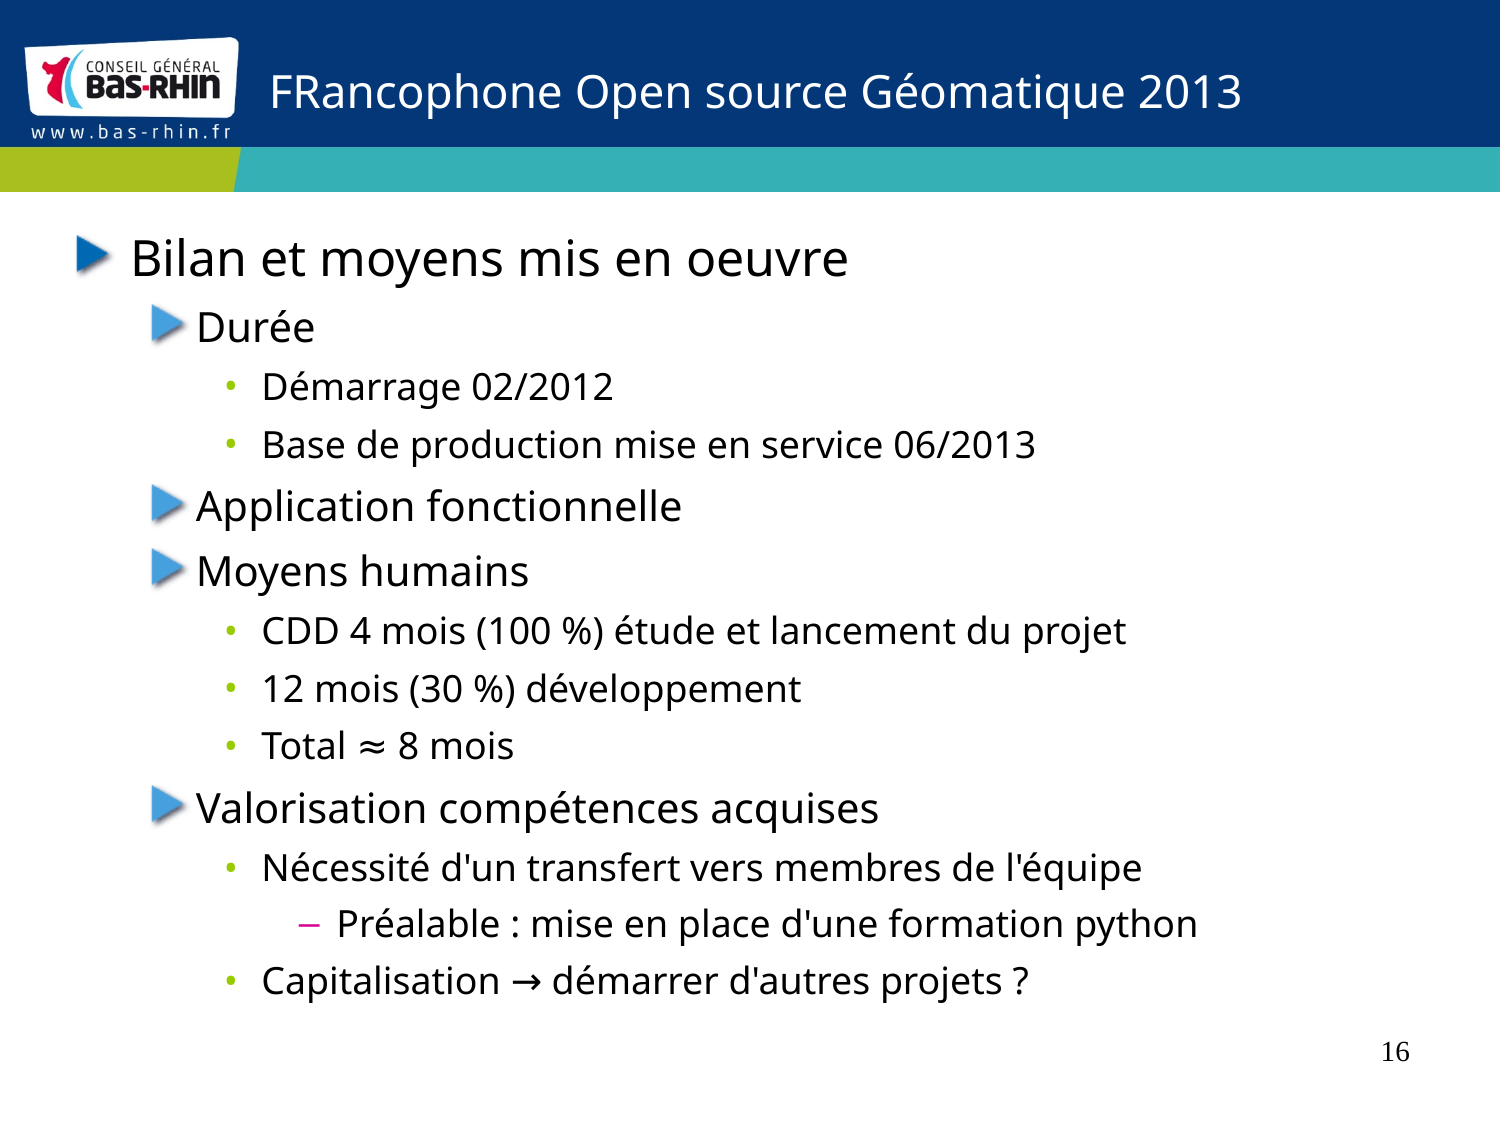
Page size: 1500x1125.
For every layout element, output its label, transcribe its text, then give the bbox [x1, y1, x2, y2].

list Bilan et moyens mis en oeuvre Durée Démarrage 02/2012 Base de production mise en service 06/2013 Application fonctionnelle Moyens humains CDD 4 mois (100 %) étude et lancement du projet 12 mois (30 %) développement Total ≈ 8 mois Valorisation compétences acquises Nécessité d'un transfert vers membres de l'équipe Préalable : mise en place d'une formation python Capitalisation → démarrer d'autres projets ? [59, 218, 1410, 1115]
picture [0, 0, 1500, 192]
title FRancophone Open source Géomatique 2013 [253, 30, 1471, 149]
